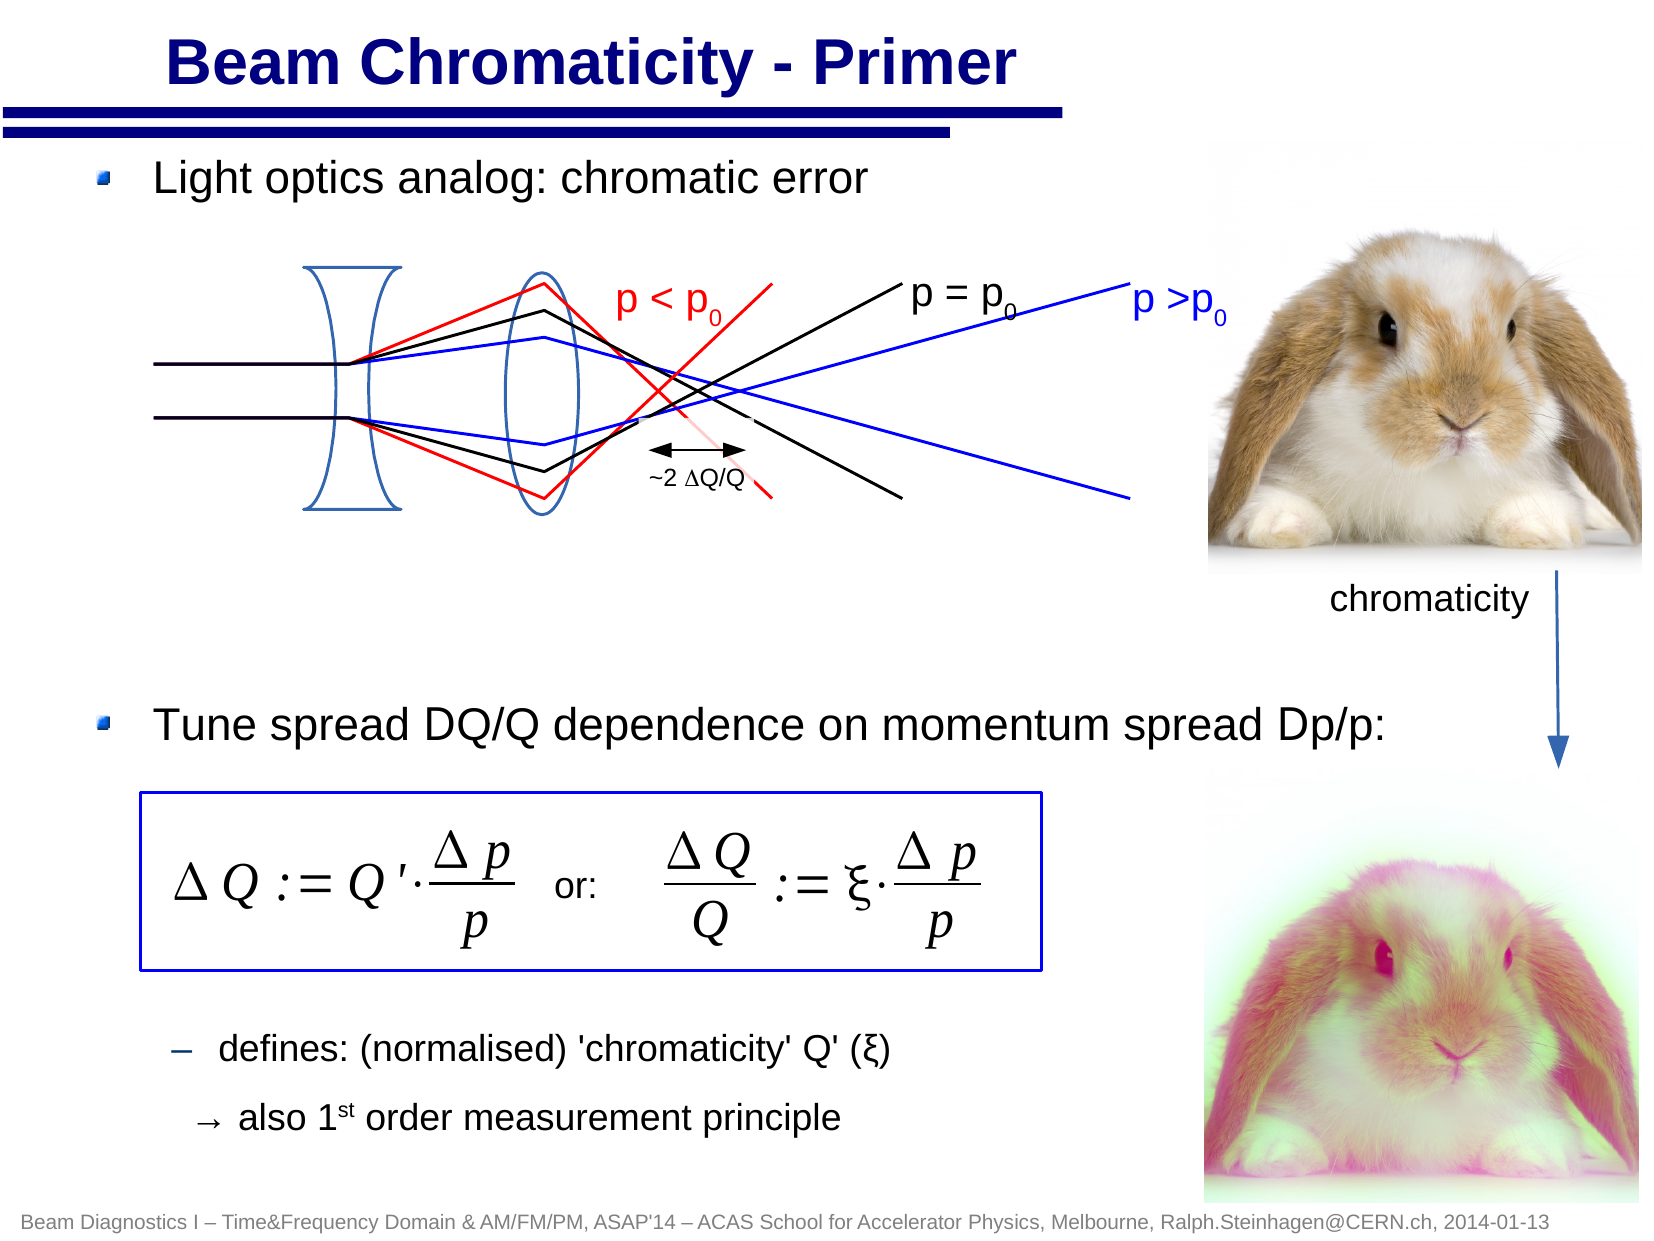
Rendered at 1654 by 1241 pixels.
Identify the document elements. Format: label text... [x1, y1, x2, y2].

text_box p = p0 [895, 261, 1032, 360]
text_box or: [539, 856, 613, 914]
text_box chromaticity [1314, 570, 1557, 628]
text_box p < p0 [600, 267, 737, 366]
picture [1204, 768, 1639, 1203]
chart [649, 819, 996, 951]
chart [161, 819, 532, 950]
text_box p >p0 [1117, 267, 1242, 366]
text_box [638, 417, 755, 499]
picture [1208, 140, 1642, 574]
list Light optics analog: chromatic error Tune spread DQ/Q dependence on momentum spread Dp/p: defines: (normalised) 'chromaticity' Q' (ξ) → also 1st order measurement principle [96, 152, 1585, 1196]
title Beam Chromaticity - Primer [165, 8, 1323, 116]
